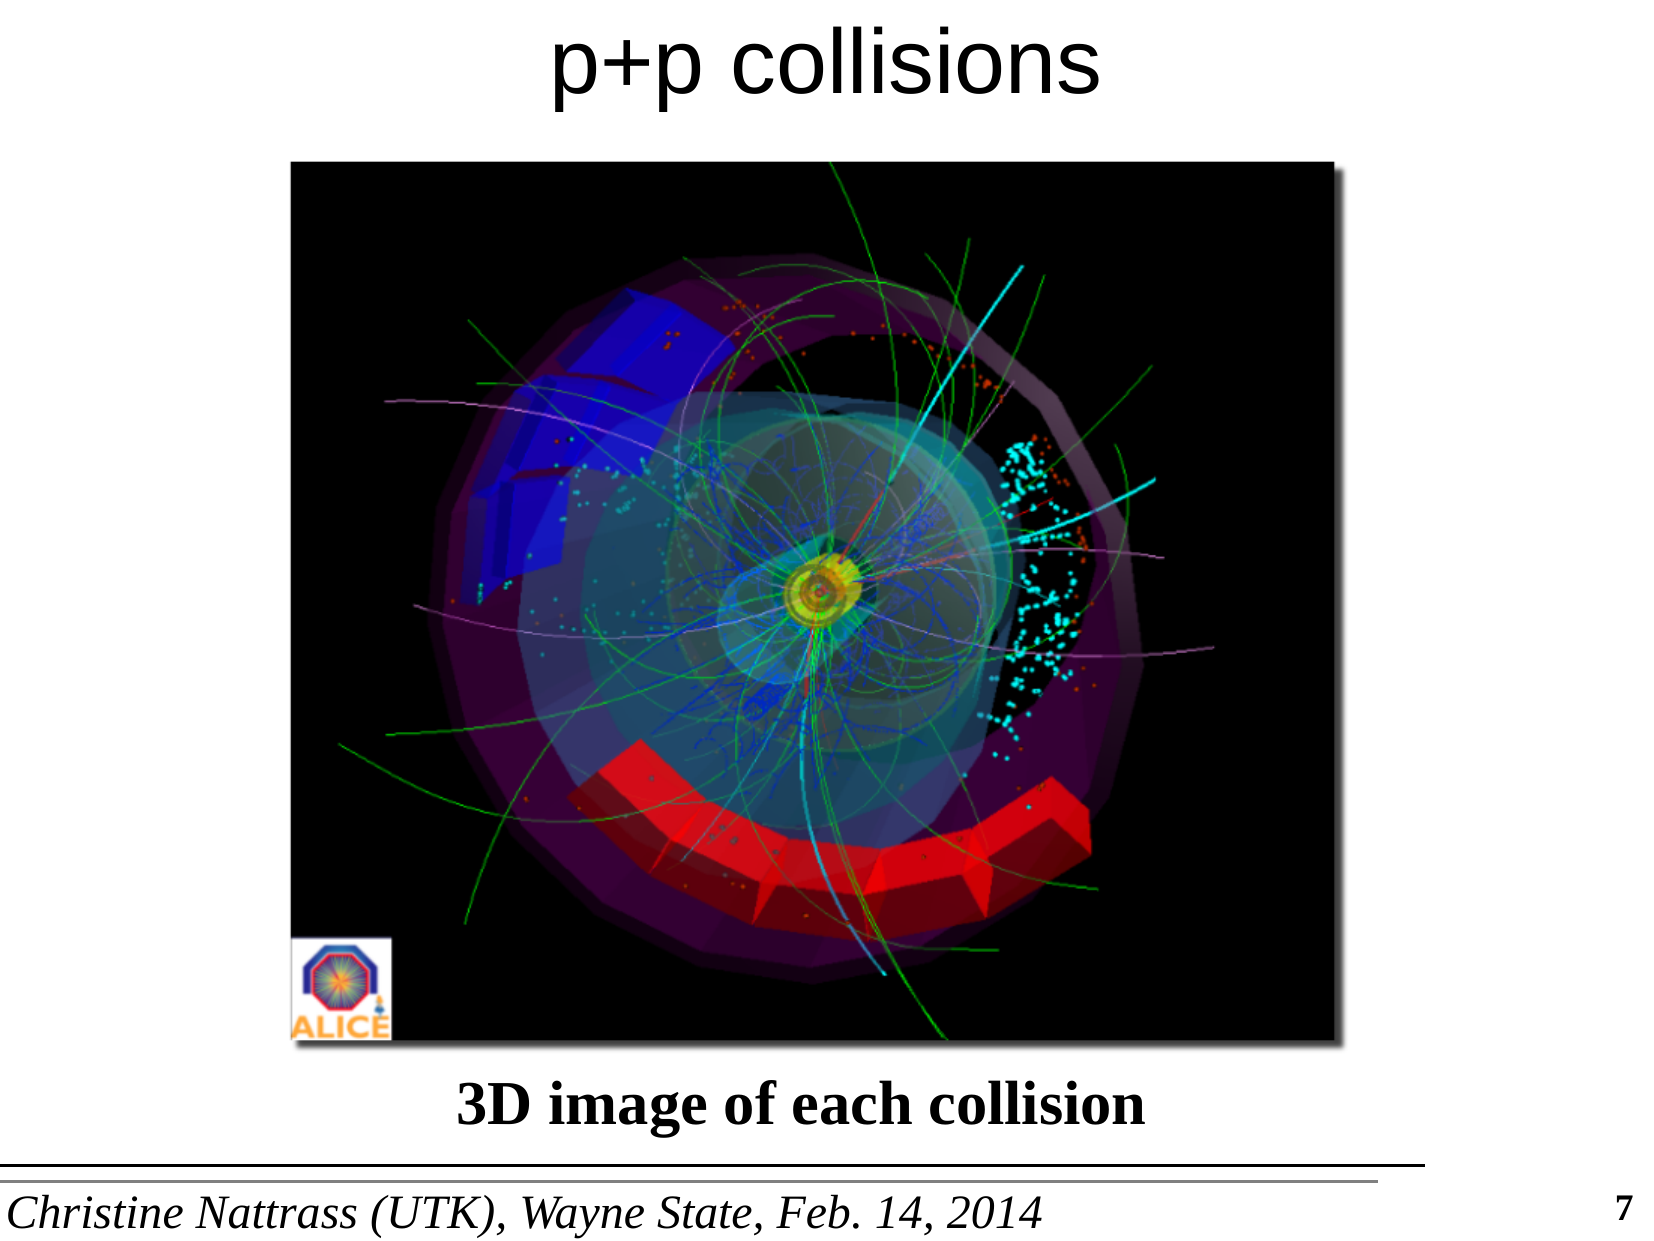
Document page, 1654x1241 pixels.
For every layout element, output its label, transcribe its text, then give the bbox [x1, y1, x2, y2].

picture [222, 159, 1423, 1060]
title p+p collisions [82, 10, 1571, 114]
text_box 3D image of each collision [441, 1061, 1192, 1147]
